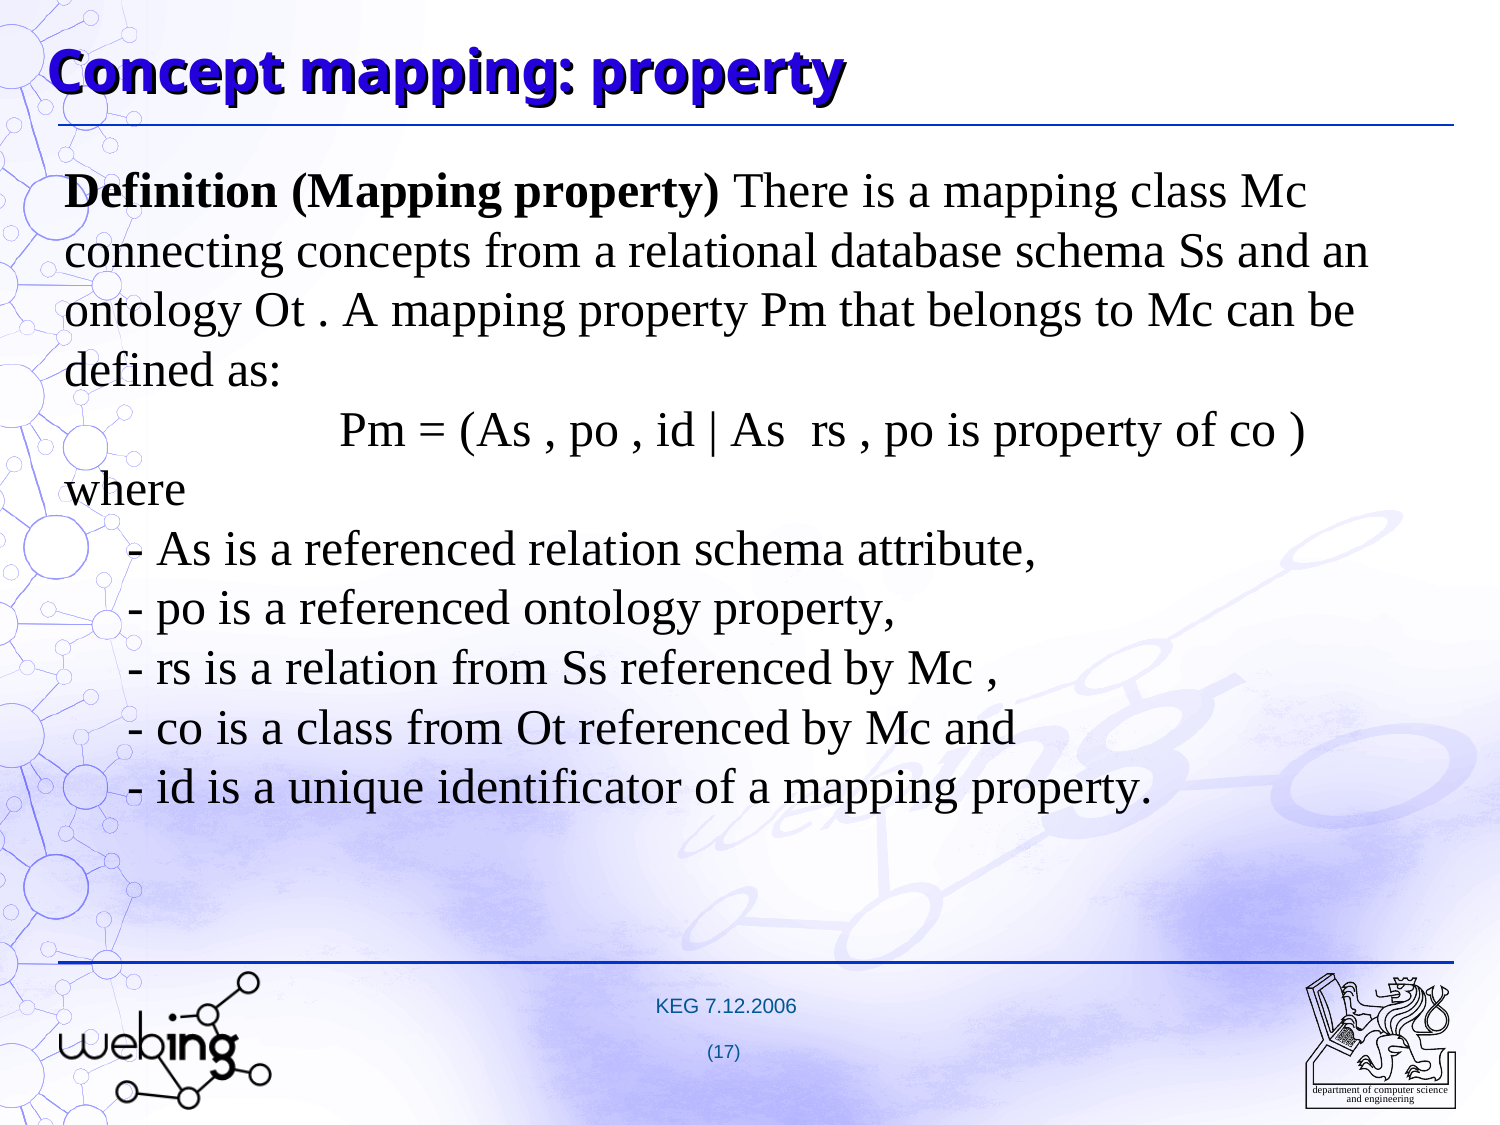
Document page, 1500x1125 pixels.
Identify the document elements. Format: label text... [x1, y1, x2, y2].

text_box Definition (Mapping property) There is a mapping class Mc connecting concepts from a relational database schema Ss and an ontology Ot . A mapping property Pm that belongs to Mc can be defined as: Pm = (As , po , id | As rs , po is property of co ) where - As is a referenced relation schema attribute, - po is a referenced ontology property, - rs is a relation from Ss referenced by Mc , - co is a class from Ot referenced by Mc and - id is a unique identificator of a mapping property. [64, 158, 1500, 903]
picture [0, 0, 1500, 1125]
title Concept mapping: property [46, 12, 1455, 126]
